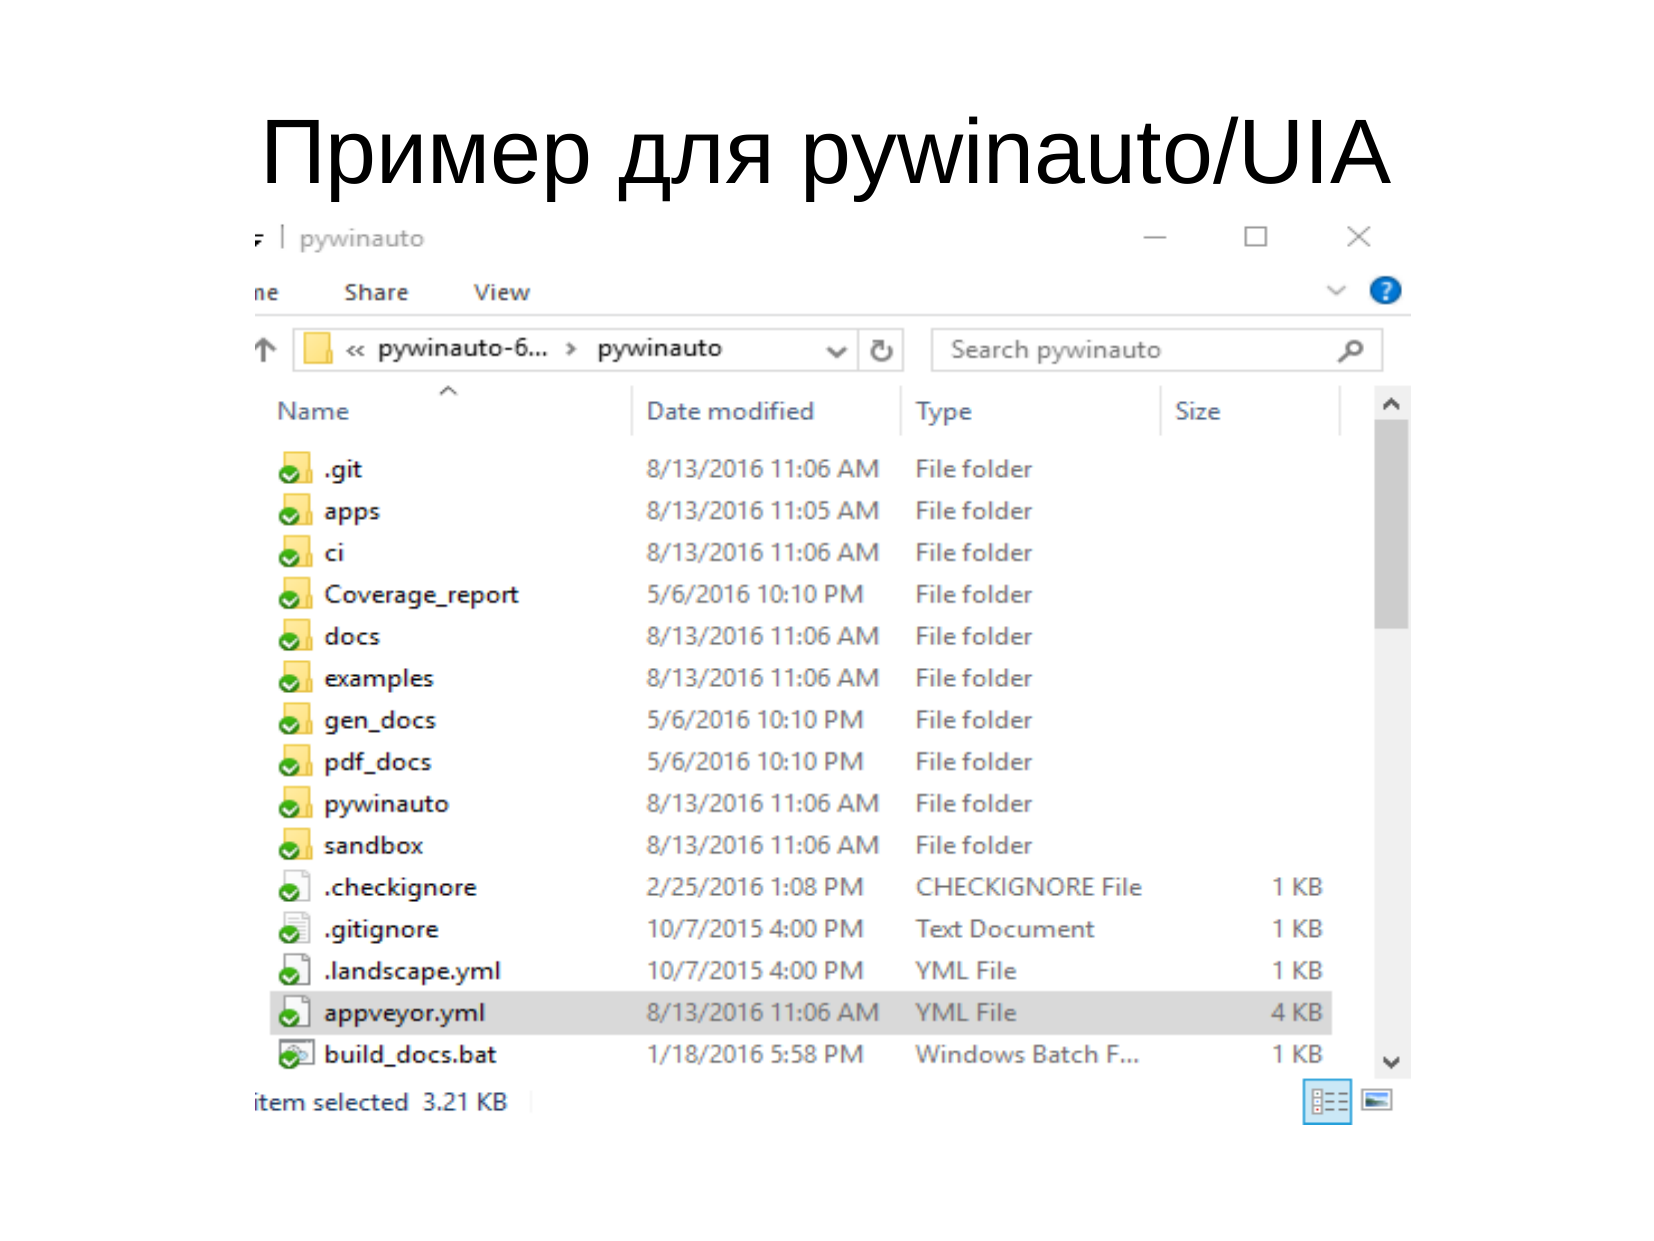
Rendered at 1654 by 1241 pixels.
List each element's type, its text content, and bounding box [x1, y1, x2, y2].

title Пример для pywinauto/UIA [82, 49, 1571, 257]
picture [255, 211, 1411, 1126]
